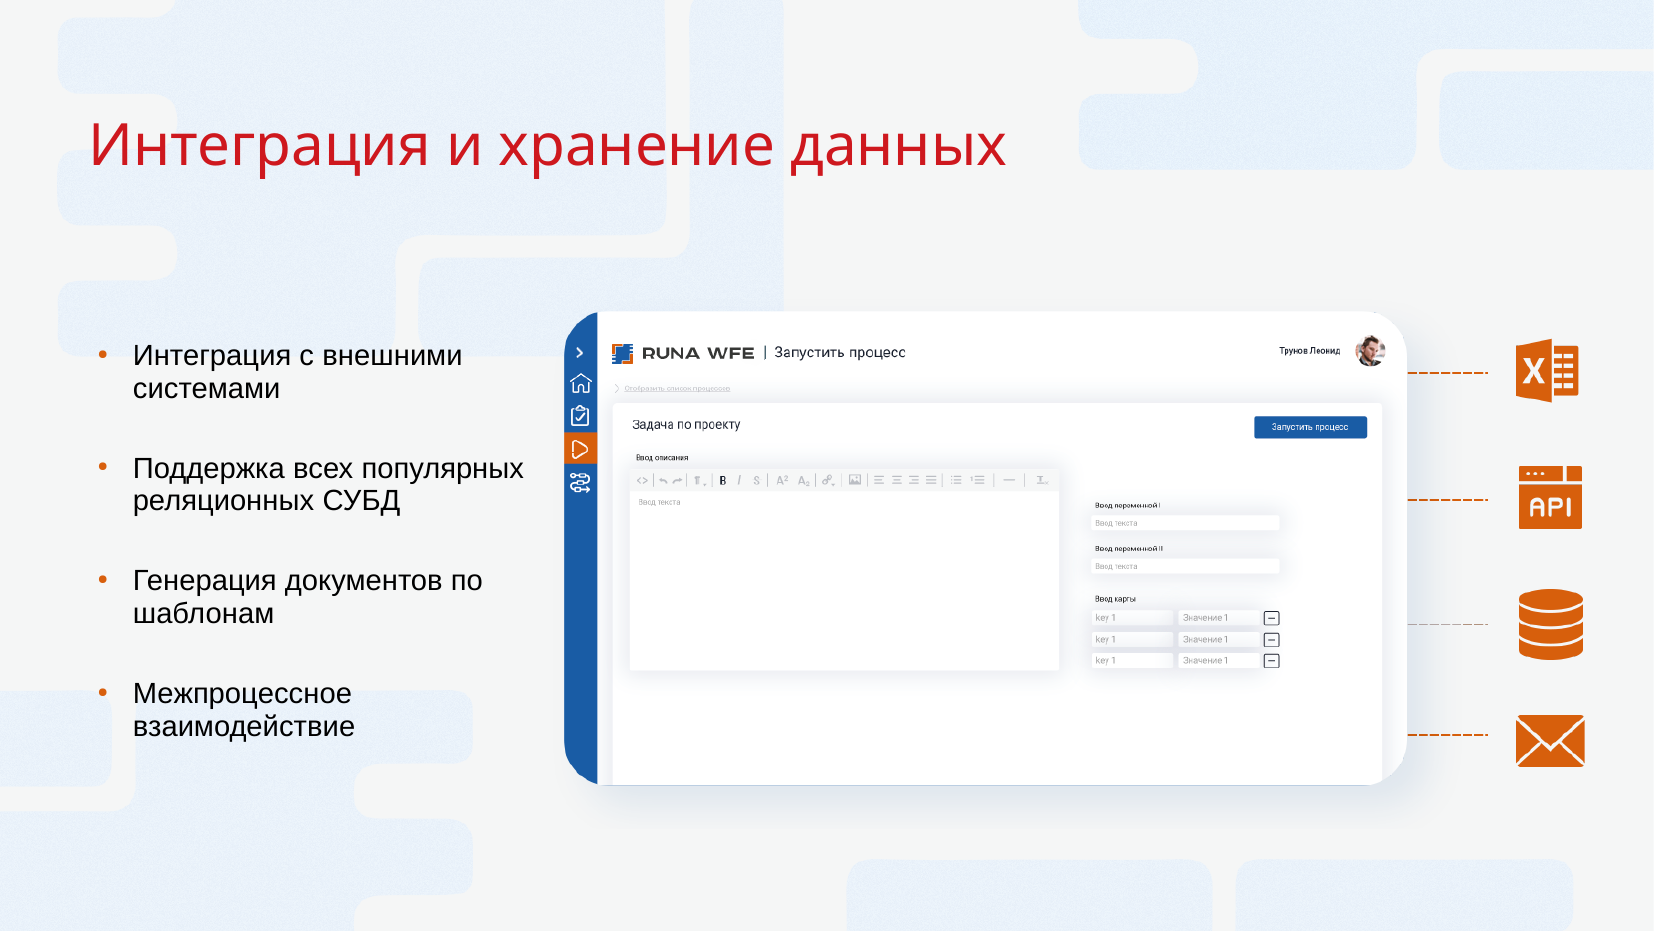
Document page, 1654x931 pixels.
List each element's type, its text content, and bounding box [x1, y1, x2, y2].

picture [0, 0, 1654, 931]
title Интеграция и хранение данных [88, 90, 1577, 195]
text_box Интеграция с внешними системами Поддержка всех популярных реляционных СУБД Генерация документов по шаблонам Межпроцессное взаимодействие [82, 289, 523, 792]
